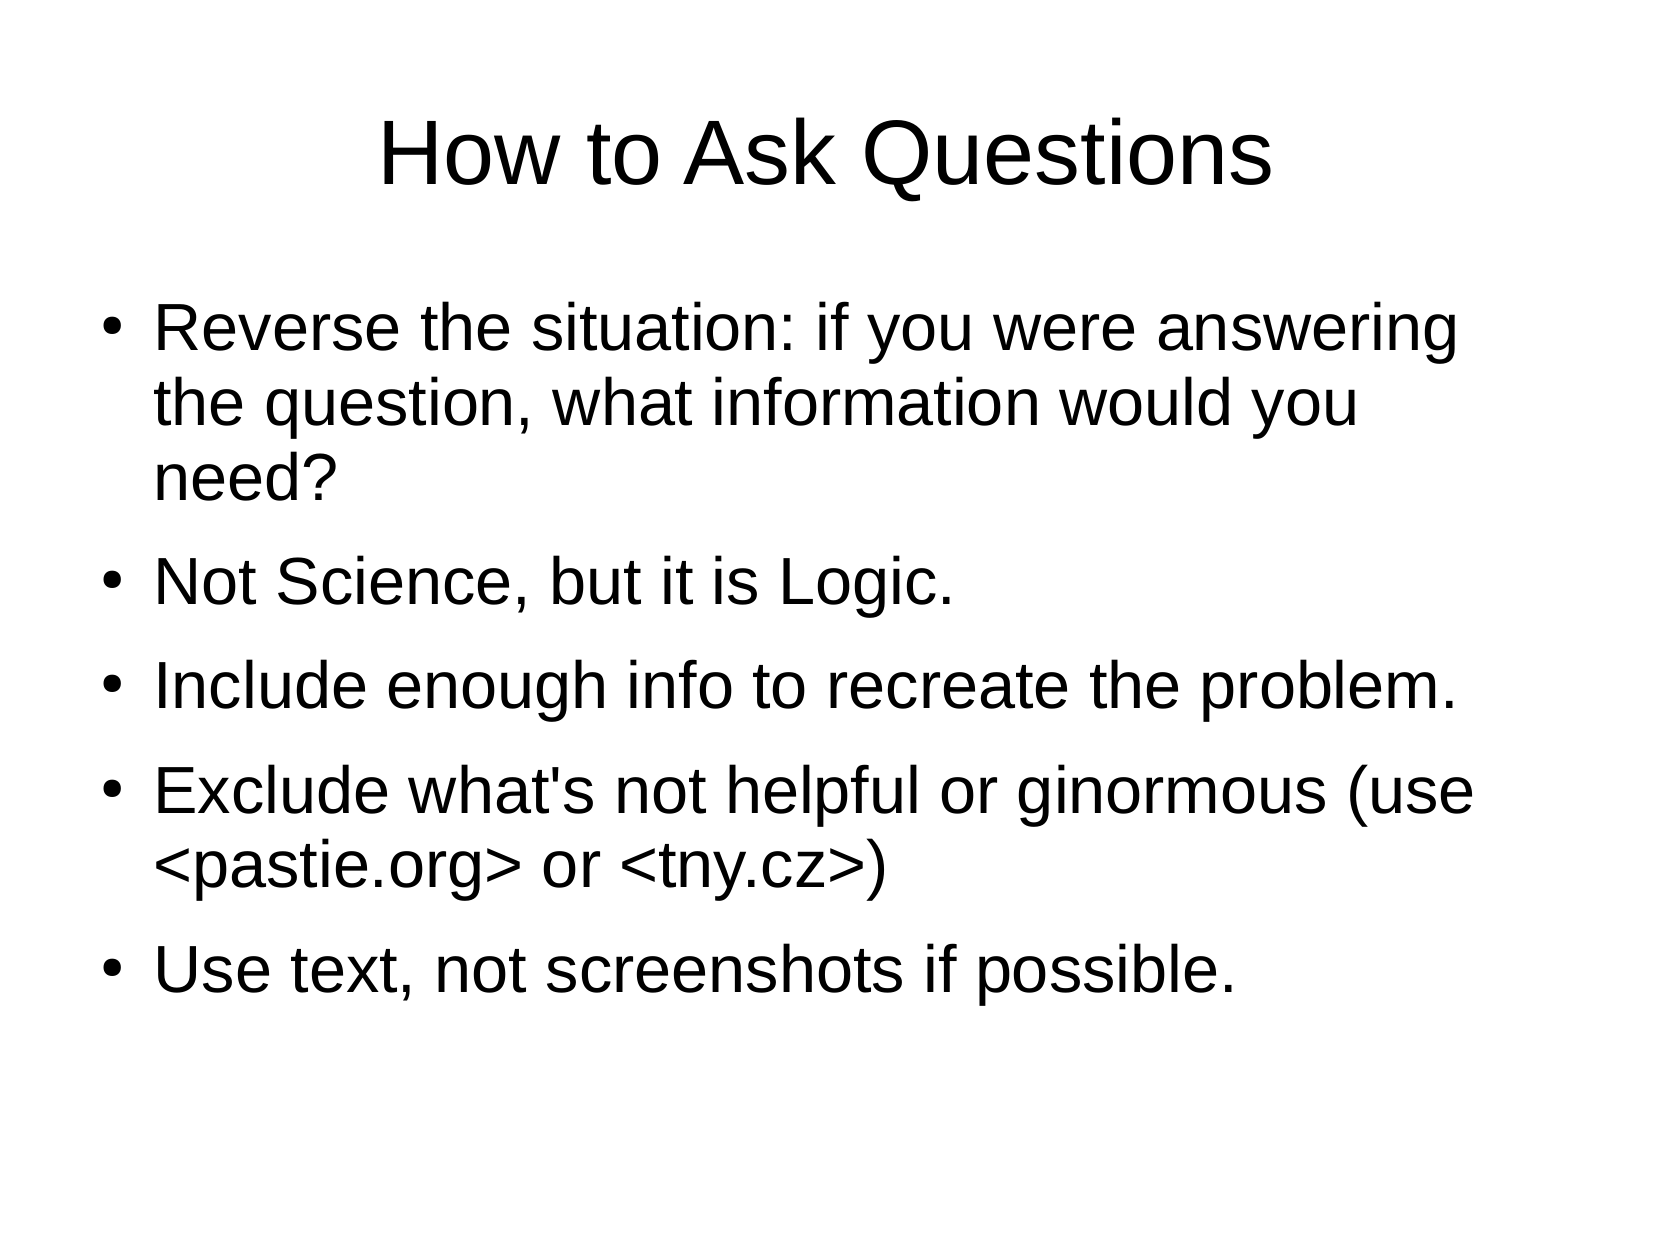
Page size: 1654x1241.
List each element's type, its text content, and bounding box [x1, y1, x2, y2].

list Reverse the situation: if you were answering the question, what information would you need? Not Science, but it is Logic. Include enough info to recreate the problem. Exclude what's not helpful or ginormous (use <pastie.org> or <tny.cz>) Use text, not screenshots if possible. [82, 290, 1538, 1010]
title How to Ask Questions [82, 49, 1571, 257]
